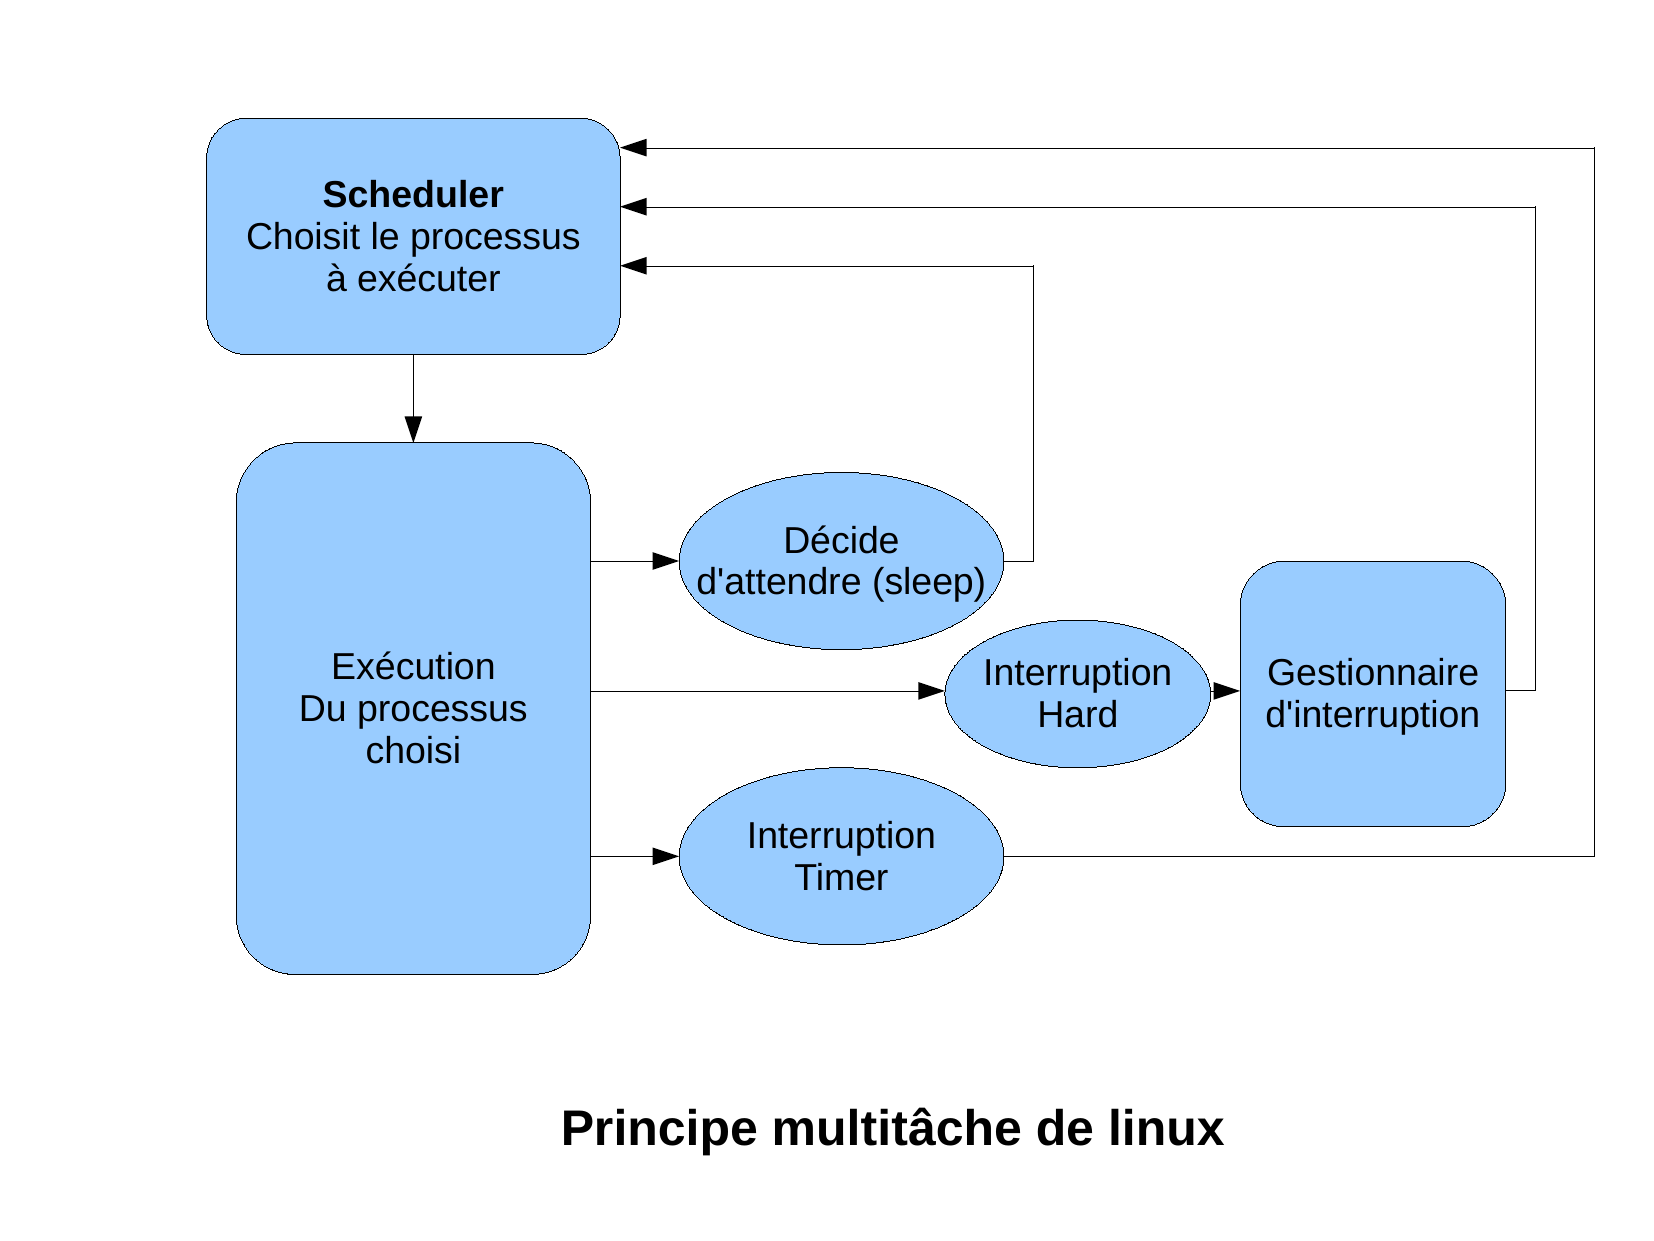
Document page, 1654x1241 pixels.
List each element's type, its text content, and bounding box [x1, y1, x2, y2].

text_box Interruption Timer [679, 767, 1004, 945]
text_box Décide d'attendre (sleep) [679, 472, 1004, 650]
text_box Gestionnaire d'interruption [1240, 561, 1506, 827]
text_box Exécution Du processus choisi [236, 442, 591, 975]
text_box Principe multitâche de linux [546, 1092, 1241, 1164]
text_box Scheduler Choisit le processus à exécuter [206, 118, 621, 355]
text_box Interruption Hard [944, 620, 1211, 768]
